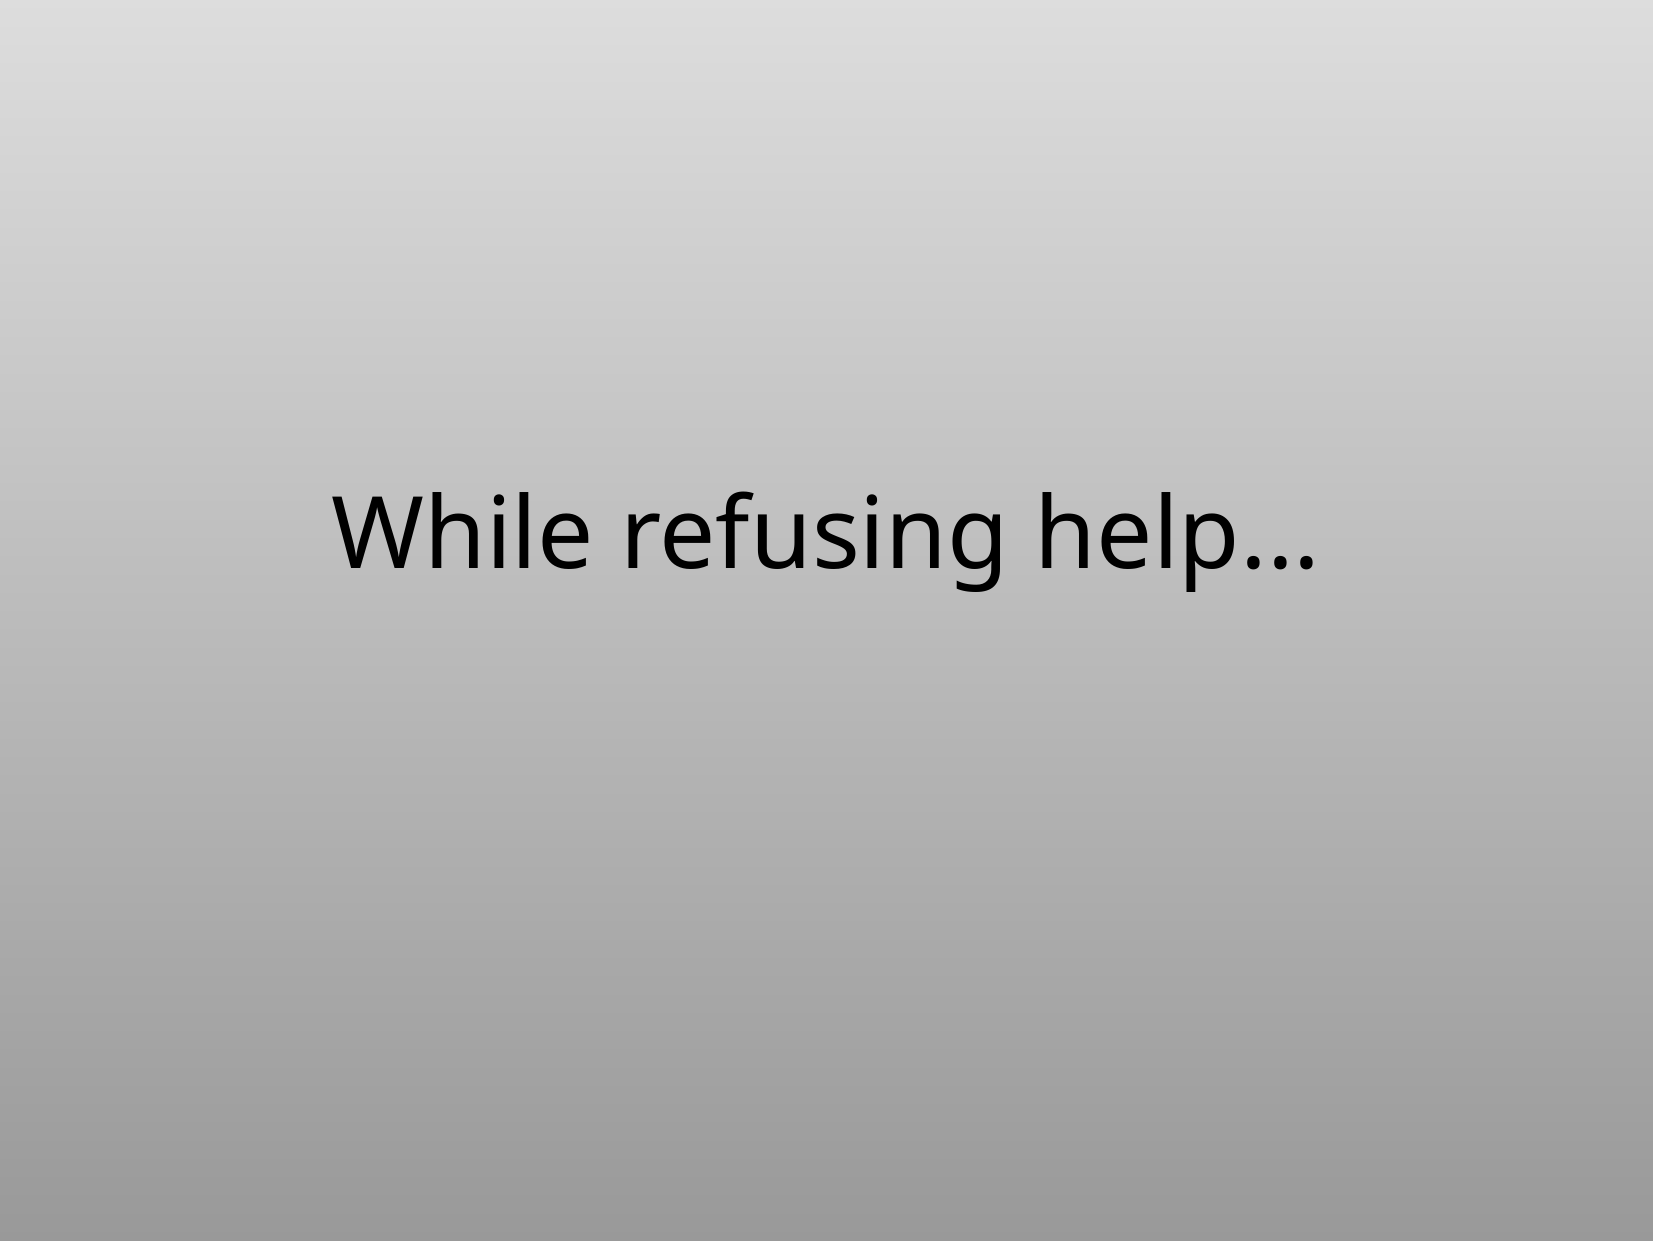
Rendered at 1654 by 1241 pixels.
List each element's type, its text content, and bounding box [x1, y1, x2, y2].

subtitle While refusing help... [82, 49, 1571, 1010]
